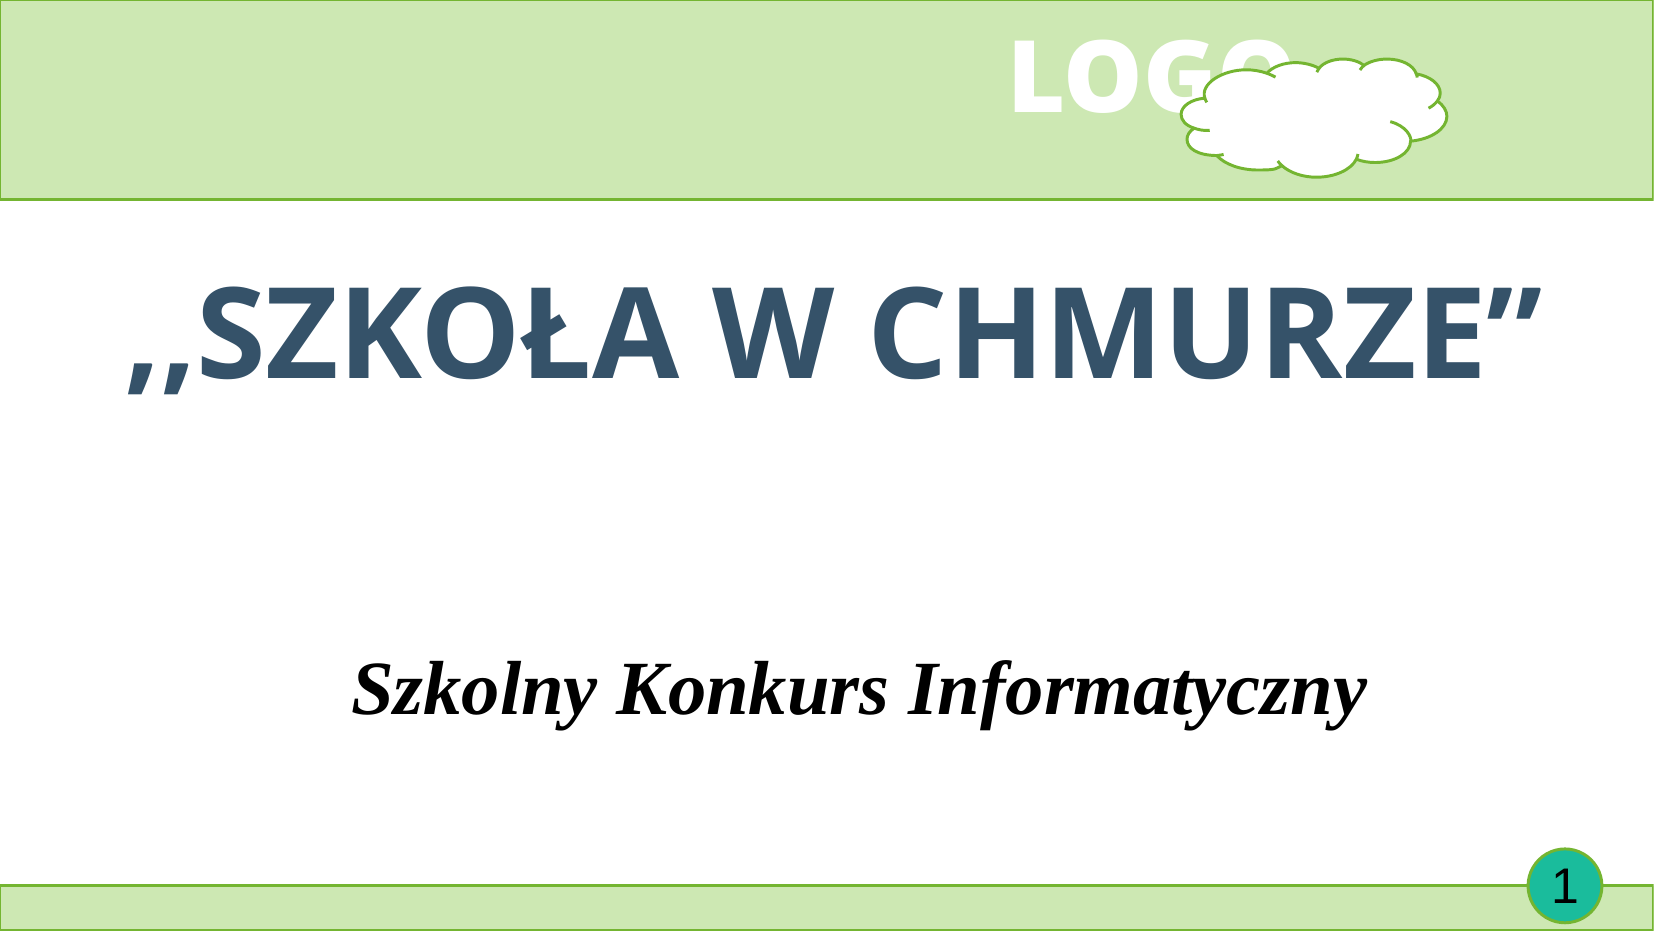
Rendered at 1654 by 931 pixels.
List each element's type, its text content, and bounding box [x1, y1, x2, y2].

list ,,SZKOŁA W CHMURZE” Szkolny Konkurs Informatyczny [59, 243, 1595, 864]
title LOGO [88, 0, 1565, 148]
text_box [1181, 59, 1447, 178]
